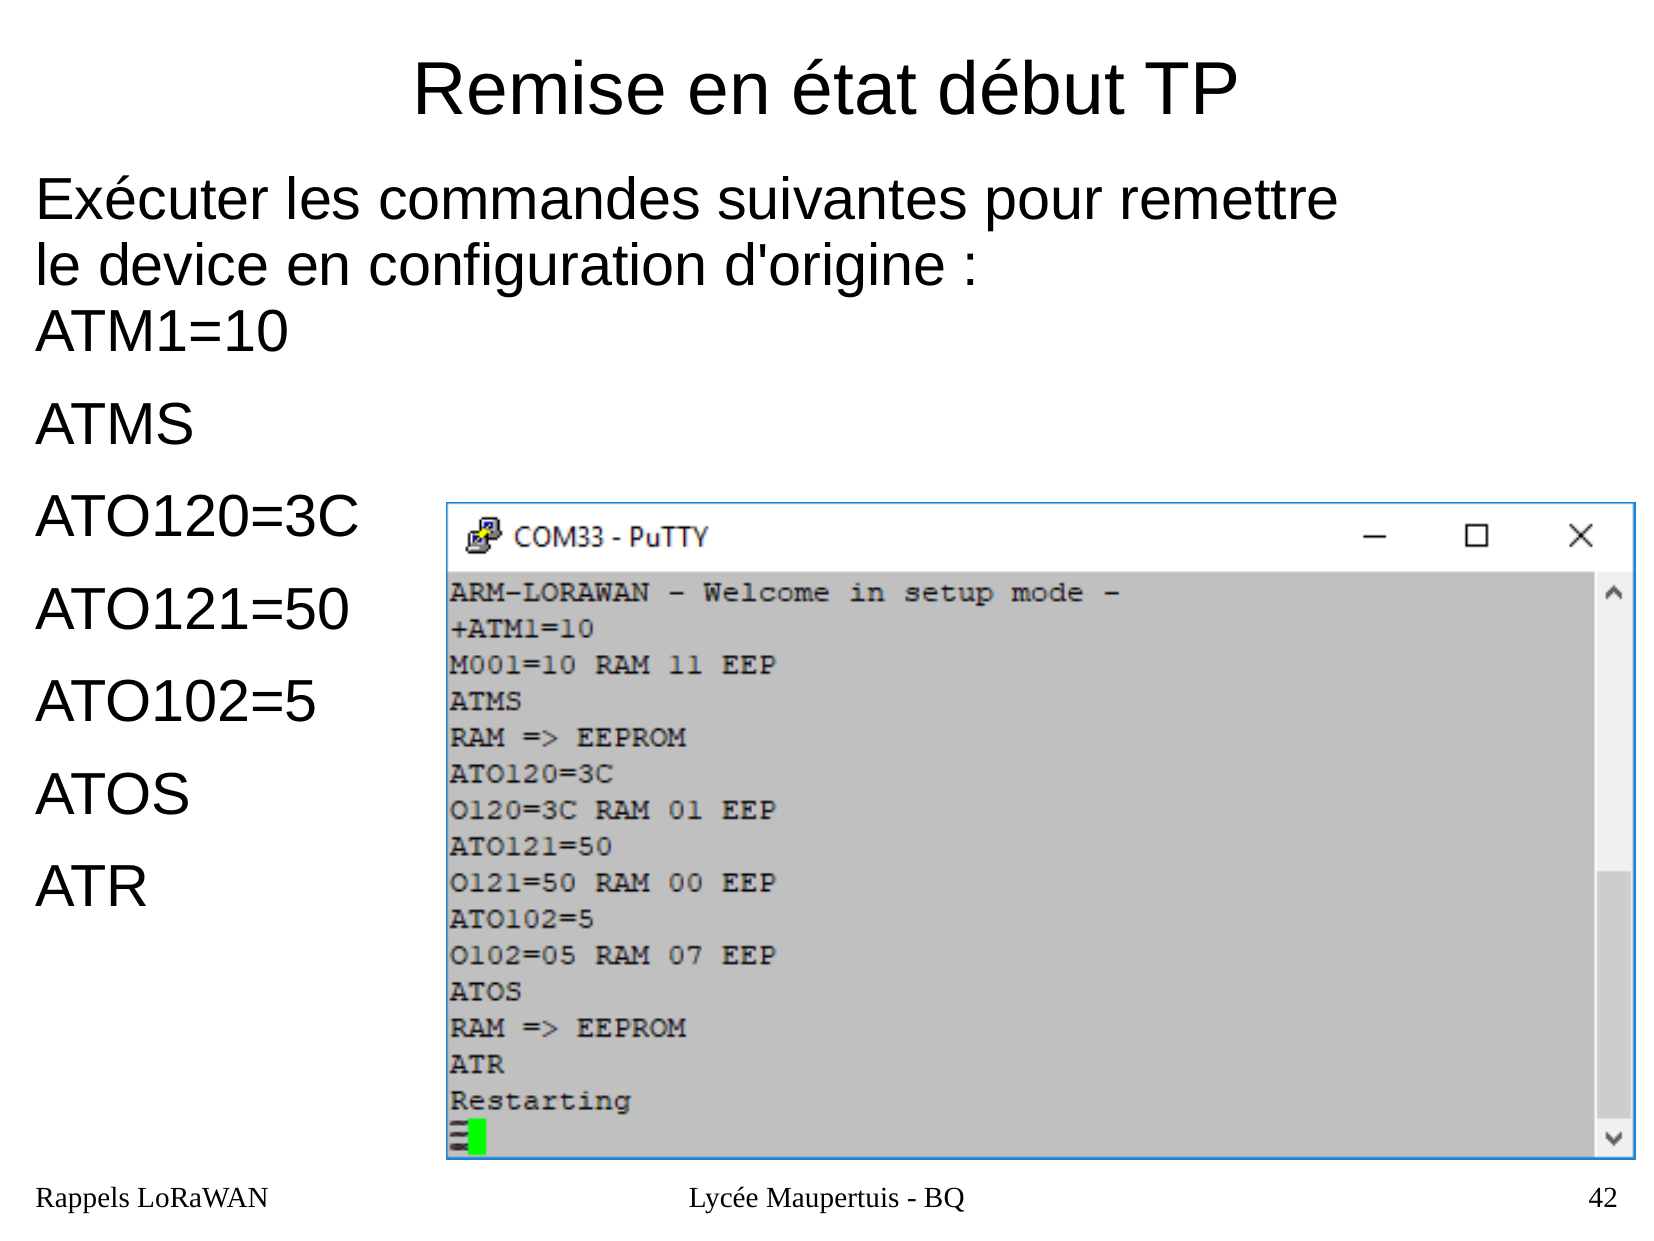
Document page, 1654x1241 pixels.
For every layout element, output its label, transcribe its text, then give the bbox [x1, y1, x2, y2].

picture [446, 502, 1636, 1160]
list Exécuter les commandes suivantes pour remettre le device en configuration d'origine : ATM1=10 ATMS ATO120=3C ATO121=50 ATO102=5 ATOS ATR [35, 165, 1377, 1079]
title Remise en état début TP [35, 35, 1619, 142]
